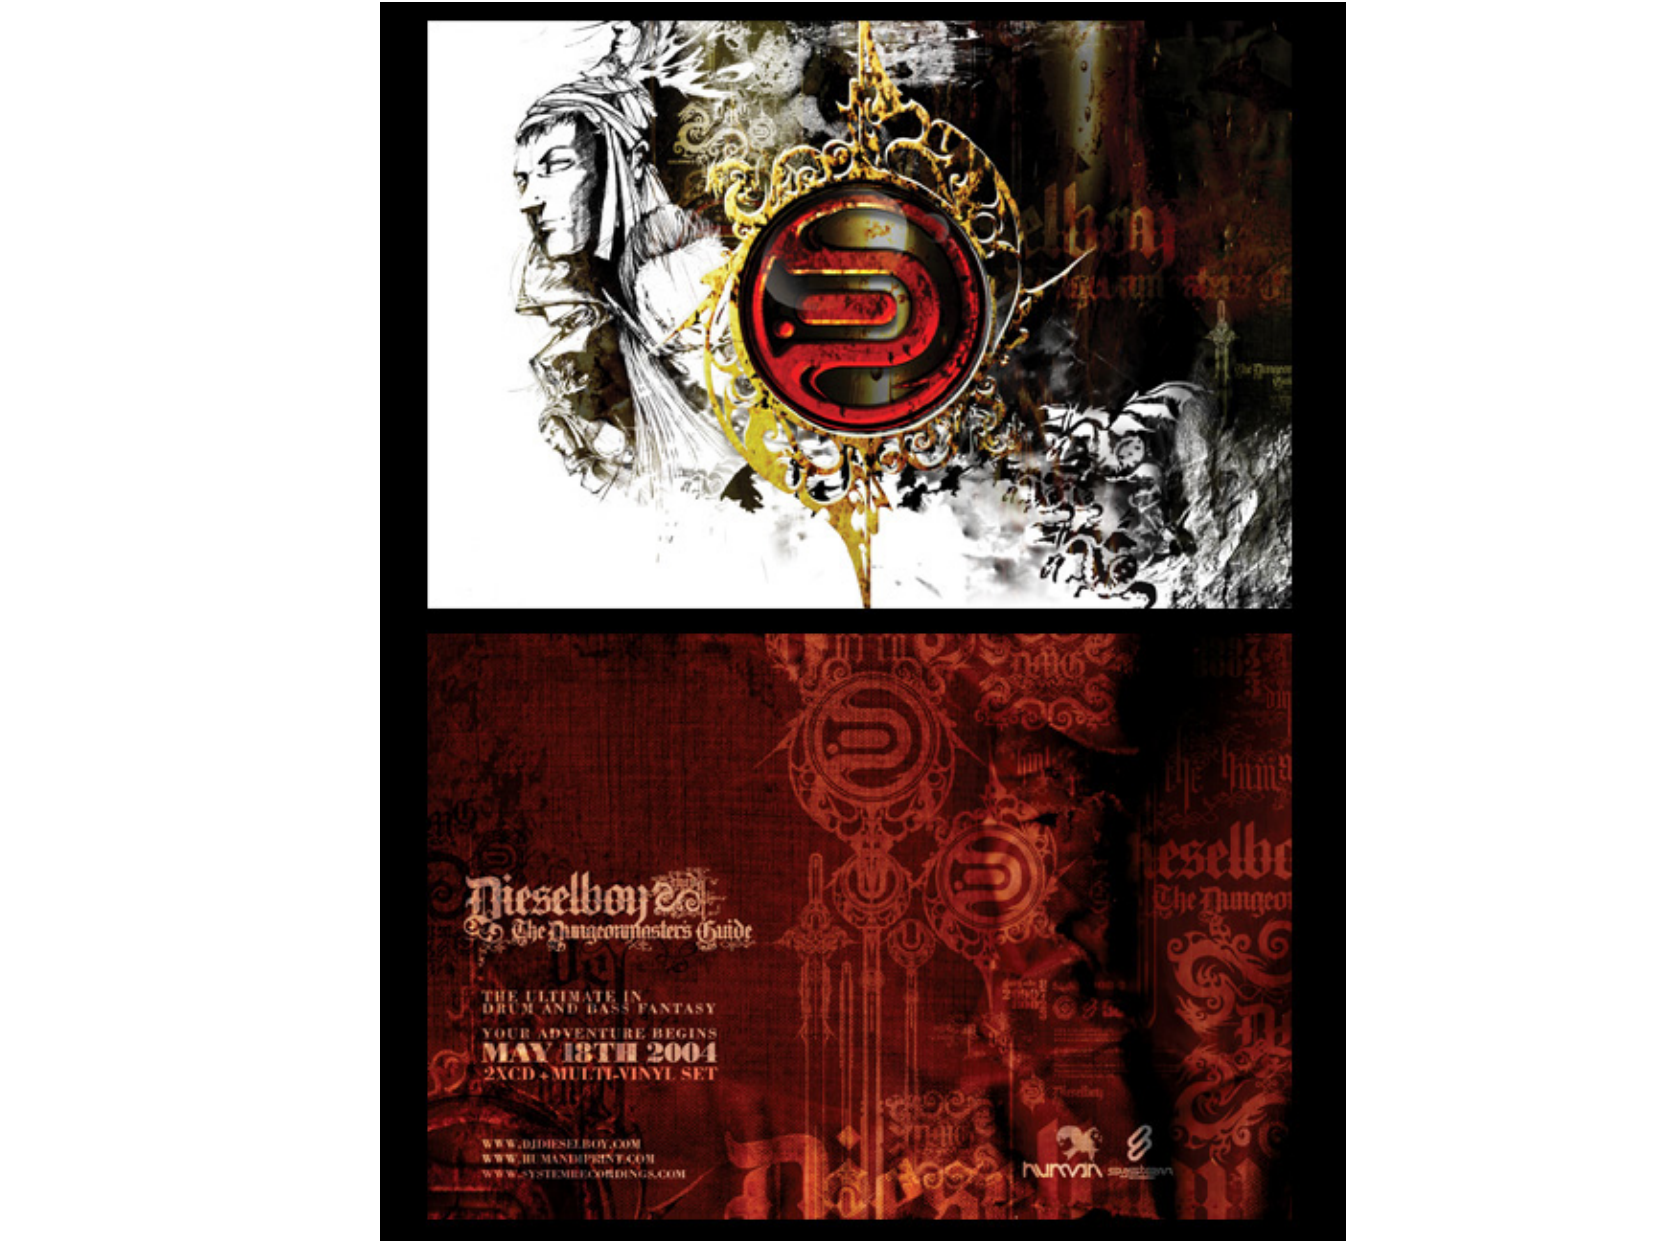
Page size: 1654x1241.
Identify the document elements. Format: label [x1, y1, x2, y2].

picture [380, 2, 1346, 1241]
